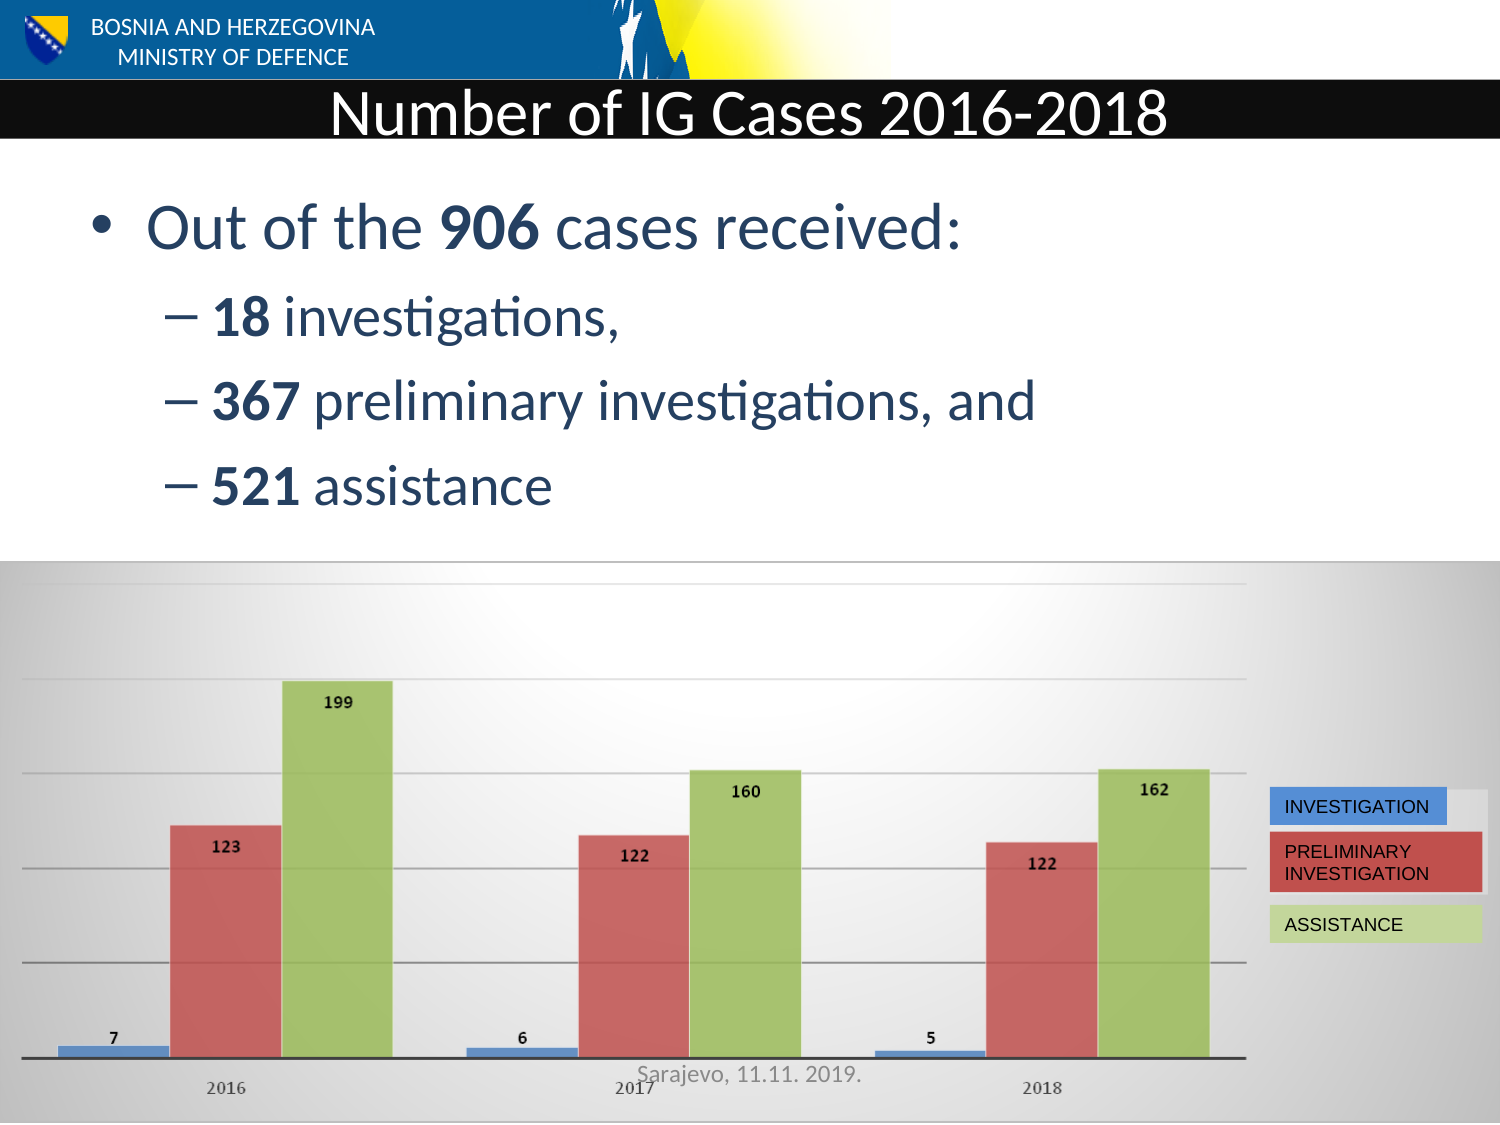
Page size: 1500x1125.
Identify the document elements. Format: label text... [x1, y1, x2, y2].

picture [0, 0, 1500, 79]
text_box ASSISTANCE [1269, 904, 1483, 943]
text_box Sarajevo, 11.11. 2019. [512, 1042, 988, 1103]
picture [0, 560, 1500, 1124]
text_box INVESTIGATION [1269, 786, 1447, 825]
text_box PRELIMINARY INVESTIGATION [1269, 831, 1483, 893]
title Number of IG Cases 2016-2018 [0, 79, 1500, 139]
list Out of the 906 cases received: 18 investigations, 367 preliminary investigations, and 521 assistance [75, 175, 1426, 551]
